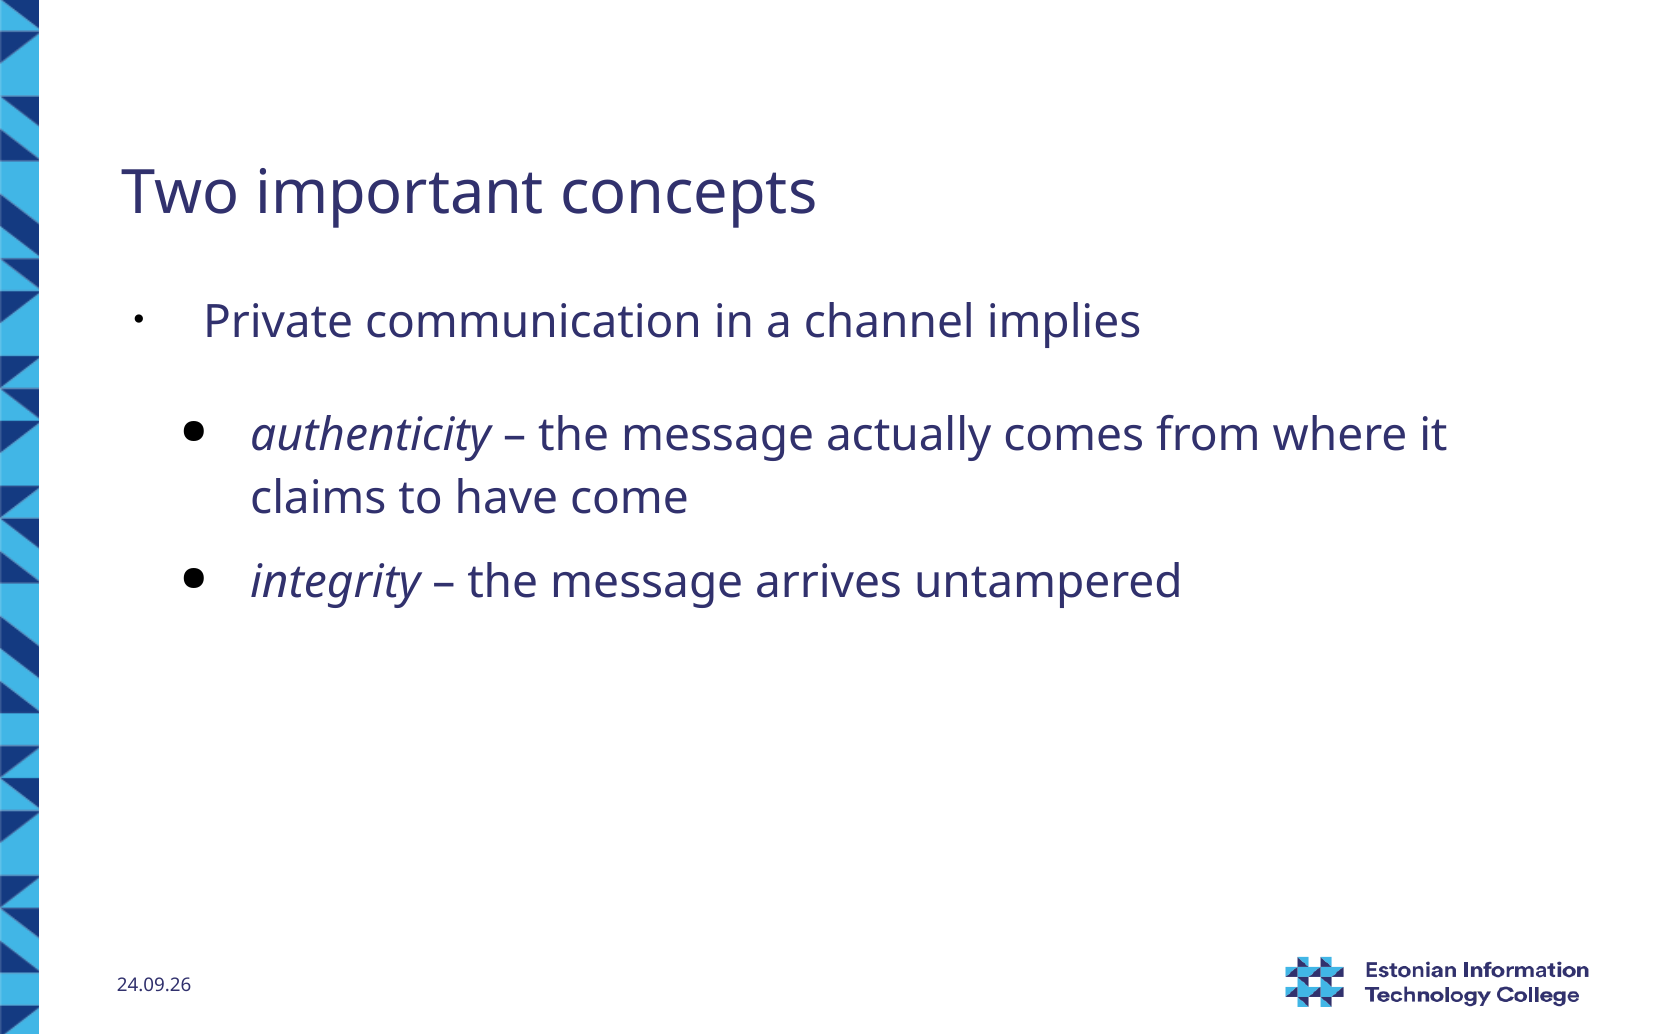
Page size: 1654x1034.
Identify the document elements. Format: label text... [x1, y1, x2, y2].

list Private communication in a channel implies authenticity – the message actually comes from where it claims to have come integrity – the message arrives untampered [121, 287, 1534, 939]
title Two important concepts [121, 103, 1534, 276]
